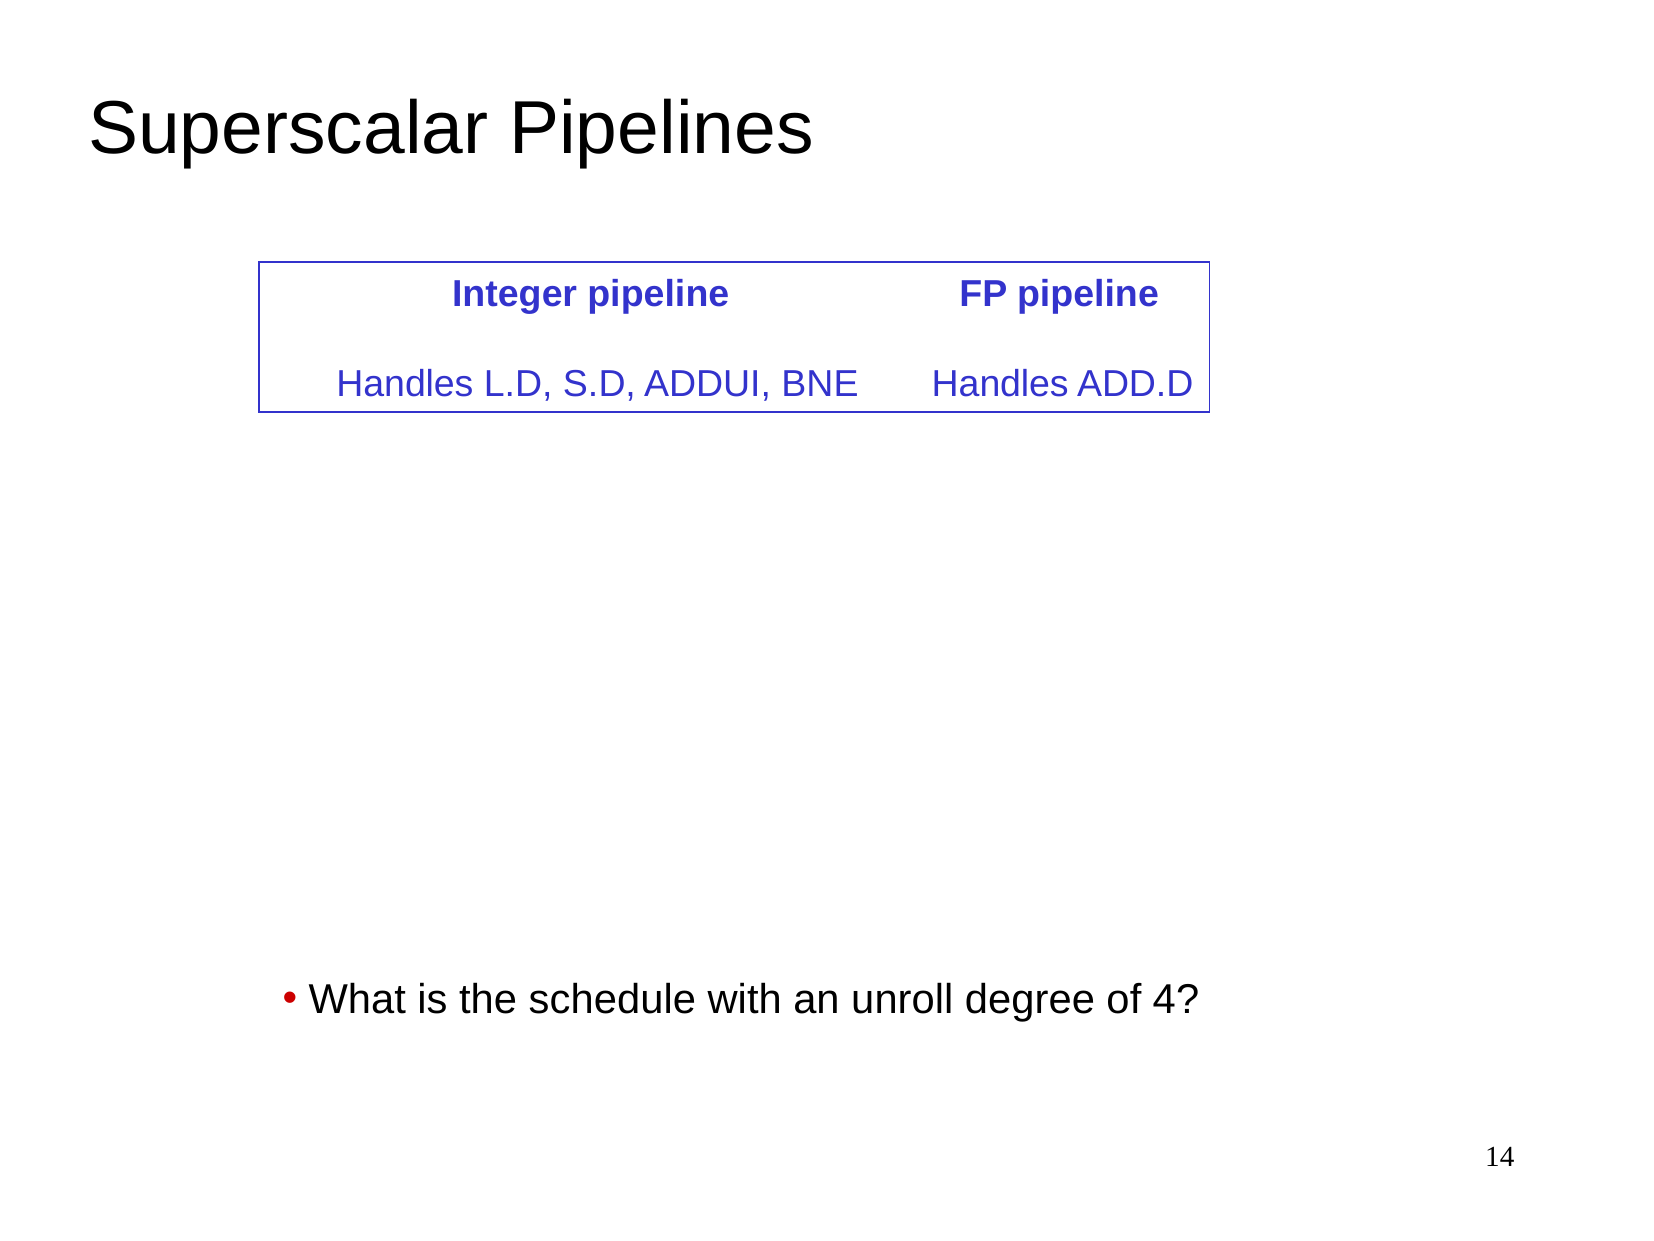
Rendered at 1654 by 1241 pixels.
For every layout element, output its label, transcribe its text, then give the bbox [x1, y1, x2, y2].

text_box Integer pipeline FP pipeline Handles L.D, S.D, ADDUI, BNE Handles ADD.D [258, 261, 1210, 413]
text_box <number> [1184, 1129, 1530, 1213]
text_box Superscalar Pipelines [73, 71, 830, 177]
text_box What is the schedule with an unroll degree of 4? [267, 964, 1215, 1031]
